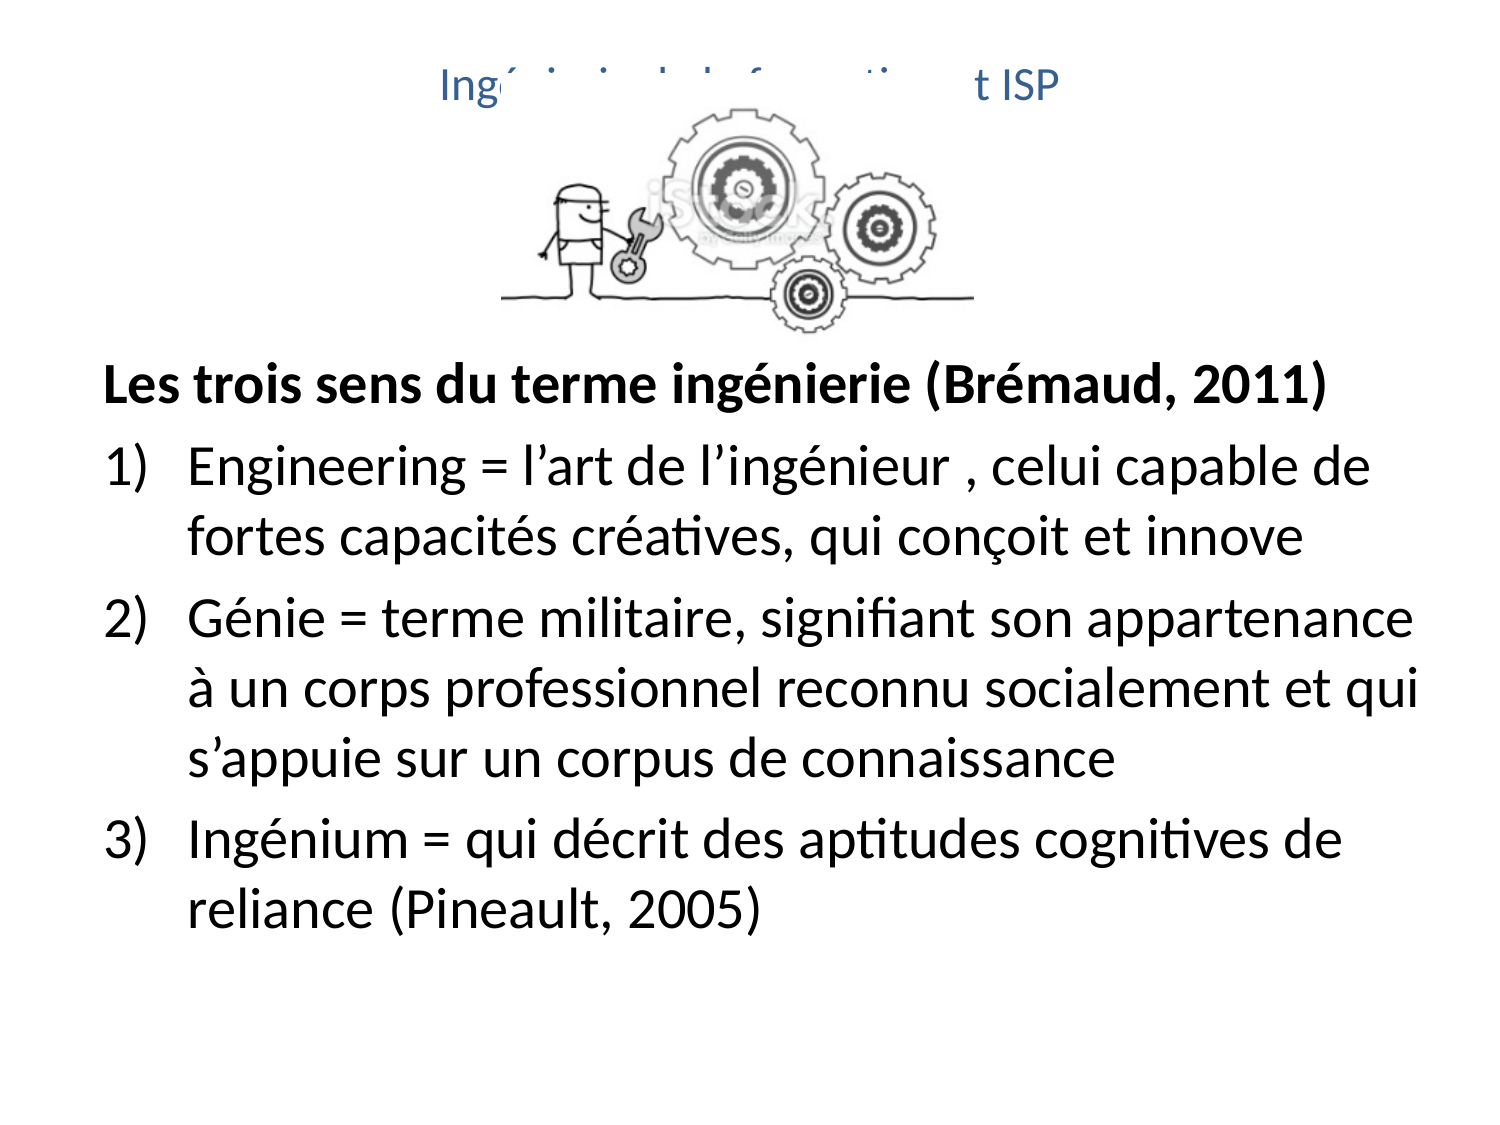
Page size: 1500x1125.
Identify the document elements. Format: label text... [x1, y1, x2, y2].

title Ingénierie de la formation et ISP [75, 45, 1425, 233]
list Les trois sens du terme ingénierie (Brémaud, 2011) Engineering = l’art de l’ingénieur , celui capable de fortes capacités créatives, qui conçoit et innove Génie = terme militaire, signifiant son appartenance à un corps professionnel reconnu socialement et qui s’appuie sur un corpus de connaissance Ingénium = qui décrit des aptitudes cognitives de reliance (Pineault, 2005) [88, 338, 1439, 1081]
picture [501, 73, 974, 350]
